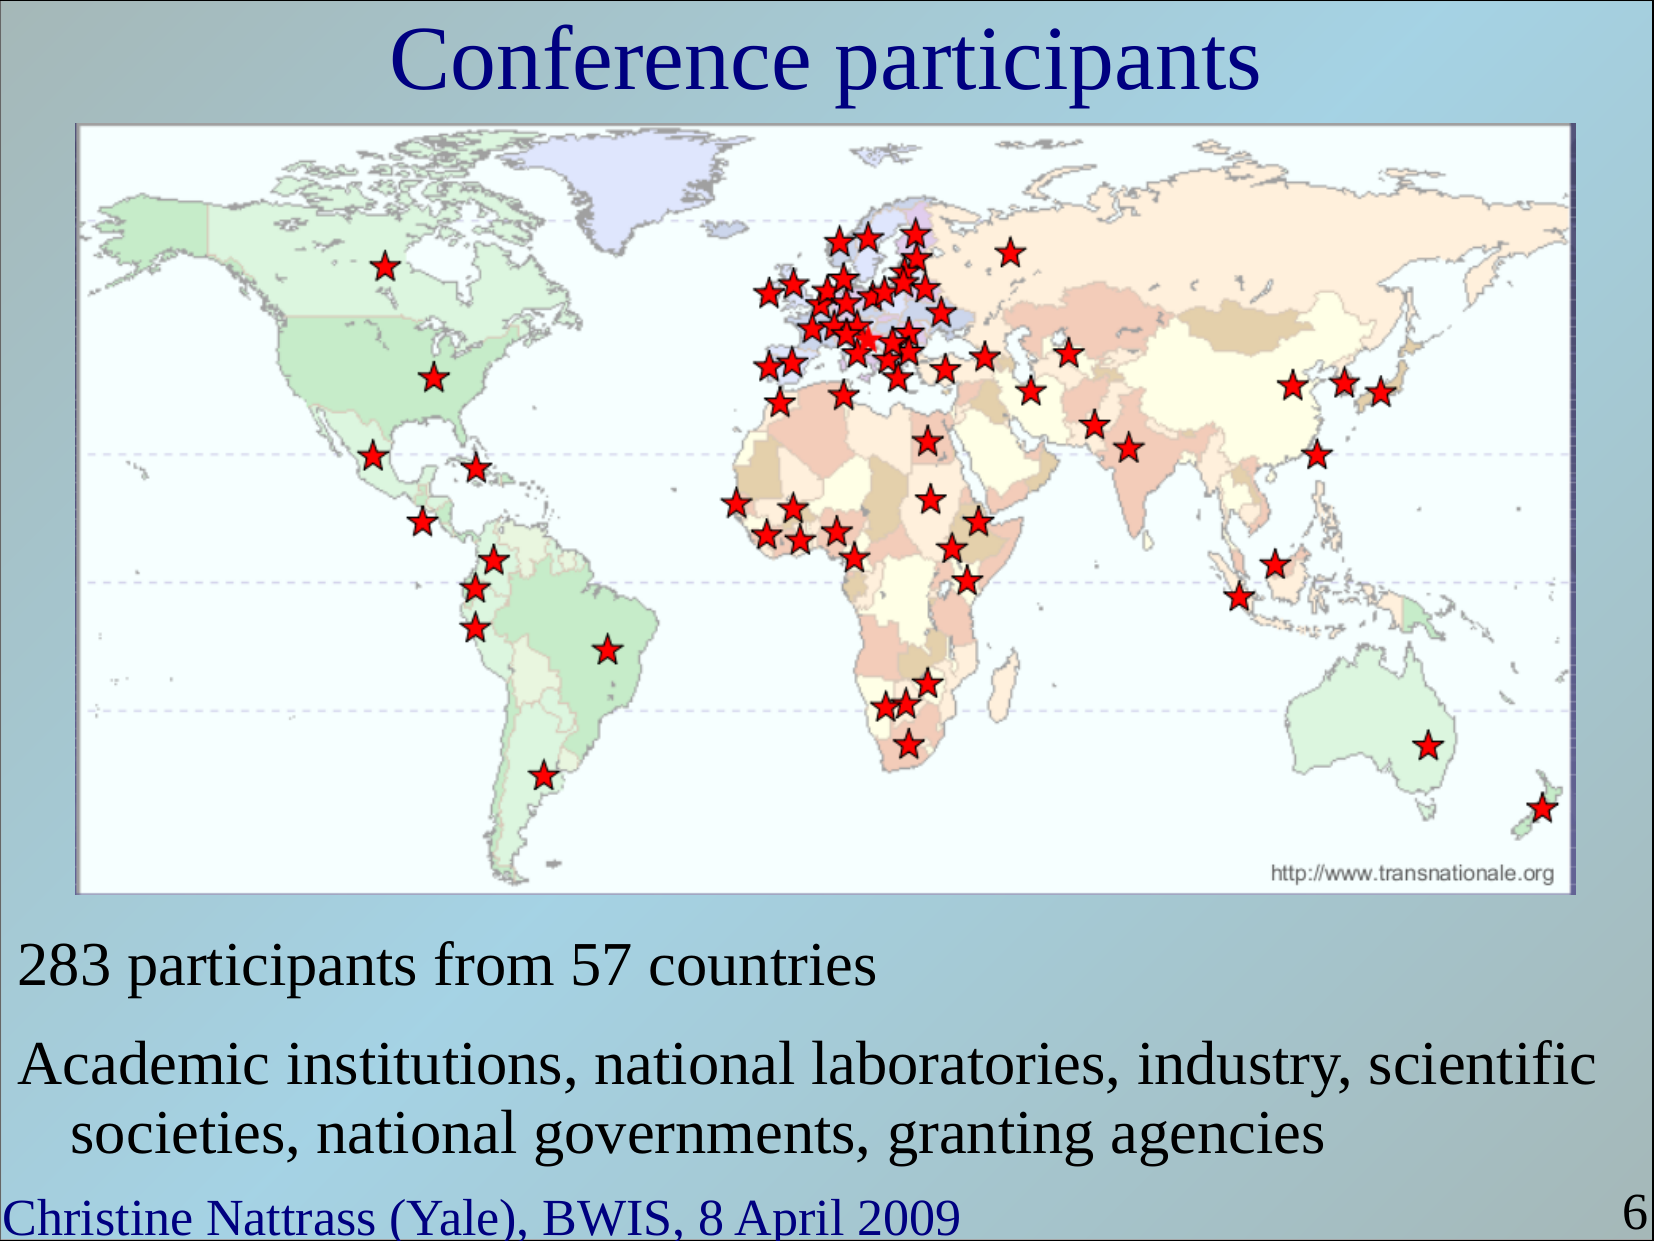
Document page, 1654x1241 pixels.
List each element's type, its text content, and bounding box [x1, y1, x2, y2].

list 283 participants from 57 countries Academic institutions, national laboratories, industry, scientific societies, national governments, granting agencies [0, 929, 1654, 1167]
title Conference participants [82, 0, 1571, 123]
picture [75, 123, 1576, 895]
